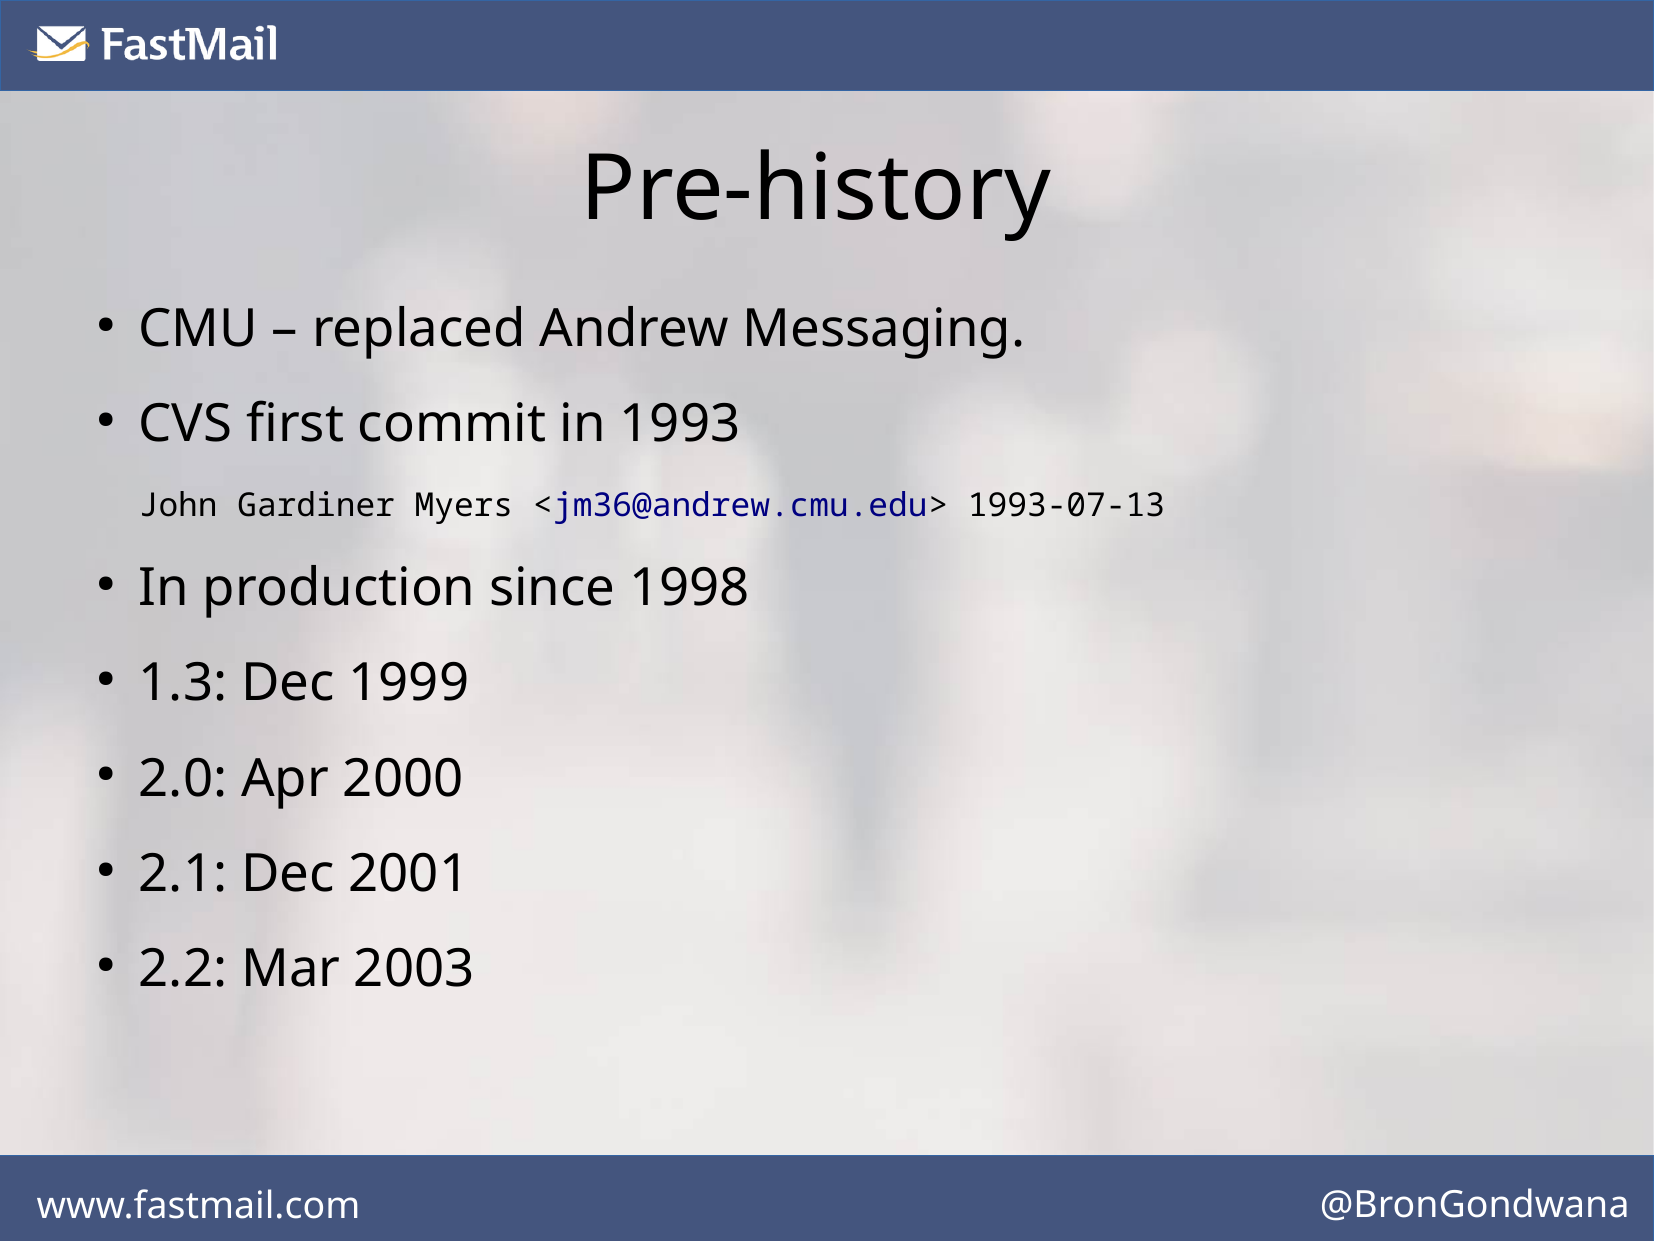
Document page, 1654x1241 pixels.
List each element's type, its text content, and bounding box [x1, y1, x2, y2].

picture [0, 91, 1654, 1155]
title Pre-history [71, 101, 1561, 267]
text_box [82, 290, 1571, 1010]
picture [26, 8, 302, 78]
